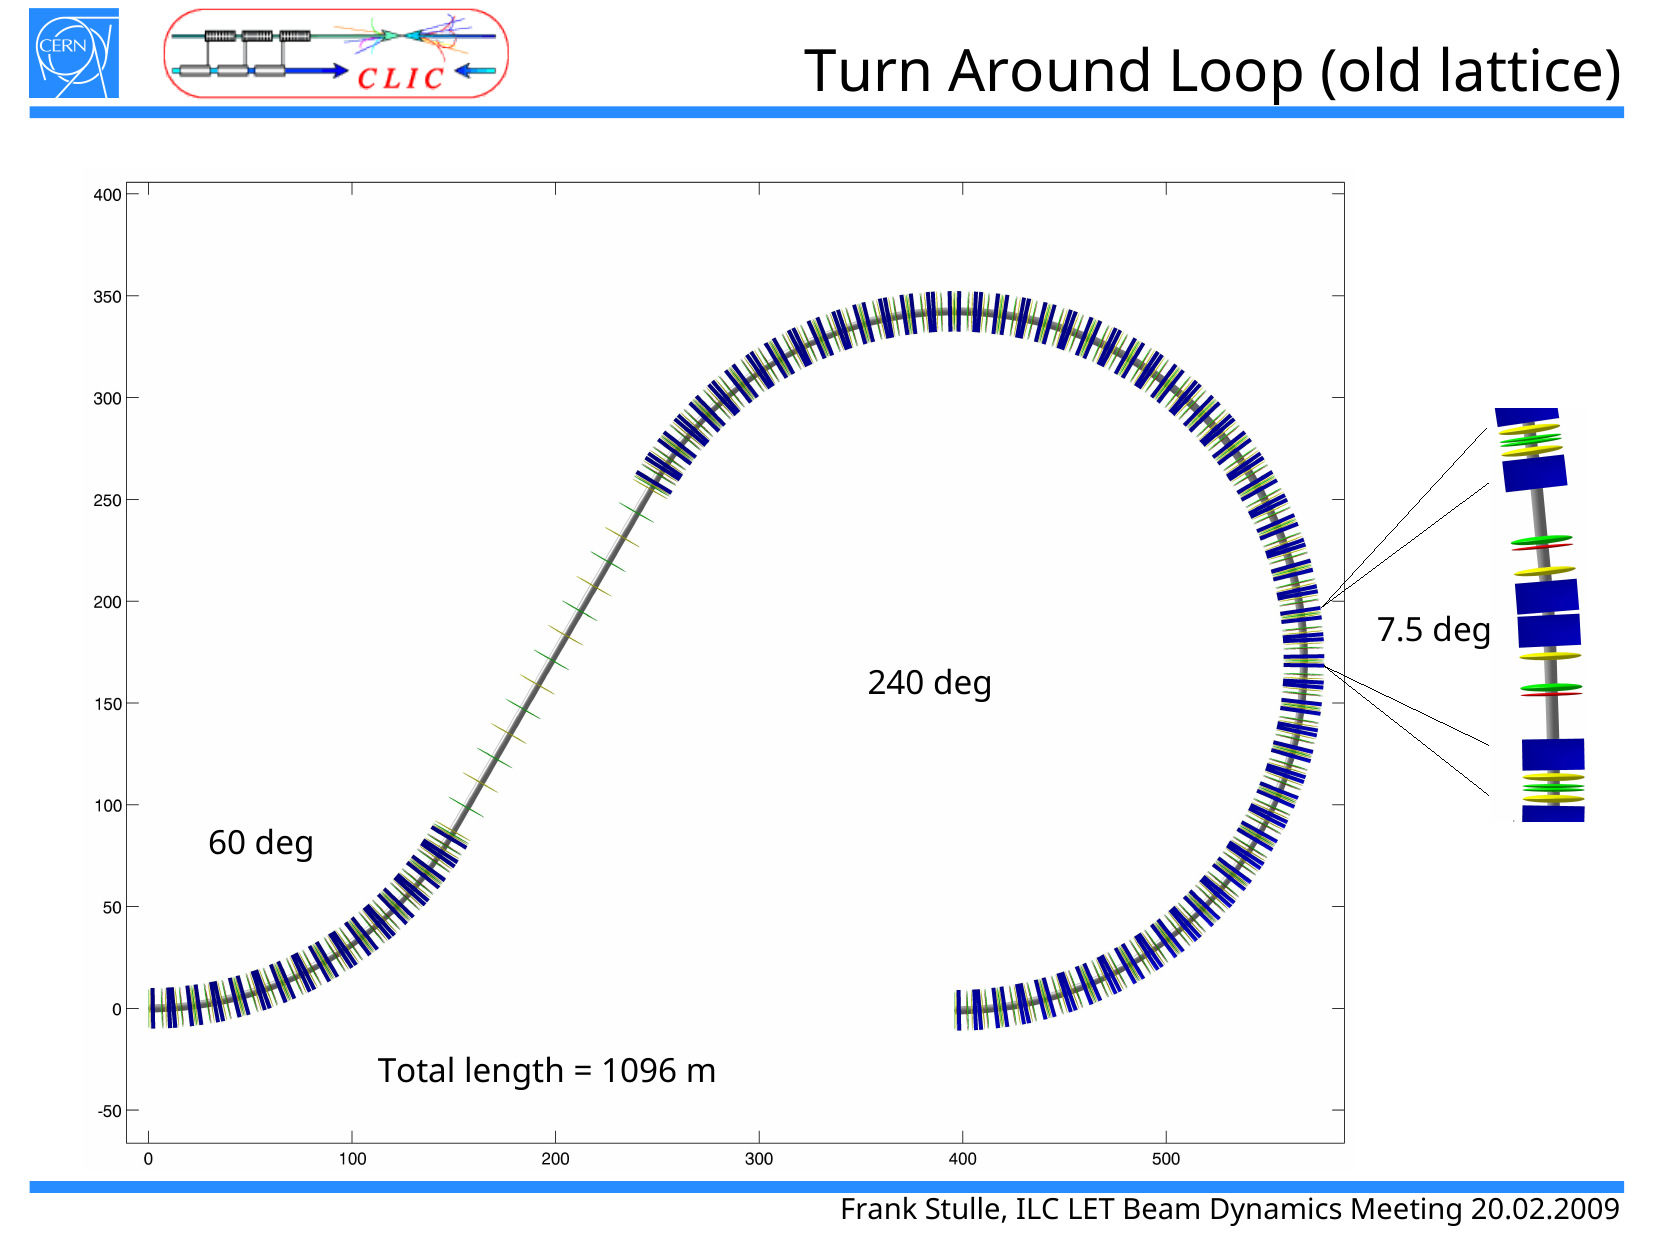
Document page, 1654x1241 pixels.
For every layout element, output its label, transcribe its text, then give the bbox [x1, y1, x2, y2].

picture [1489, 408, 1589, 822]
text_box 7.5 deg [1362, 598, 1503, 654]
picture [82, 167, 1356, 1172]
text_box 240 deg [852, 651, 1003, 707]
picture [29, 8, 119, 98]
text_box Total length = 1096 m [363, 1039, 716, 1095]
text_box 60 deg [193, 811, 325, 867]
picture [159, 4, 210, 106]
title Turn Around Loop (old lattice) [210, 1, 1623, 136]
